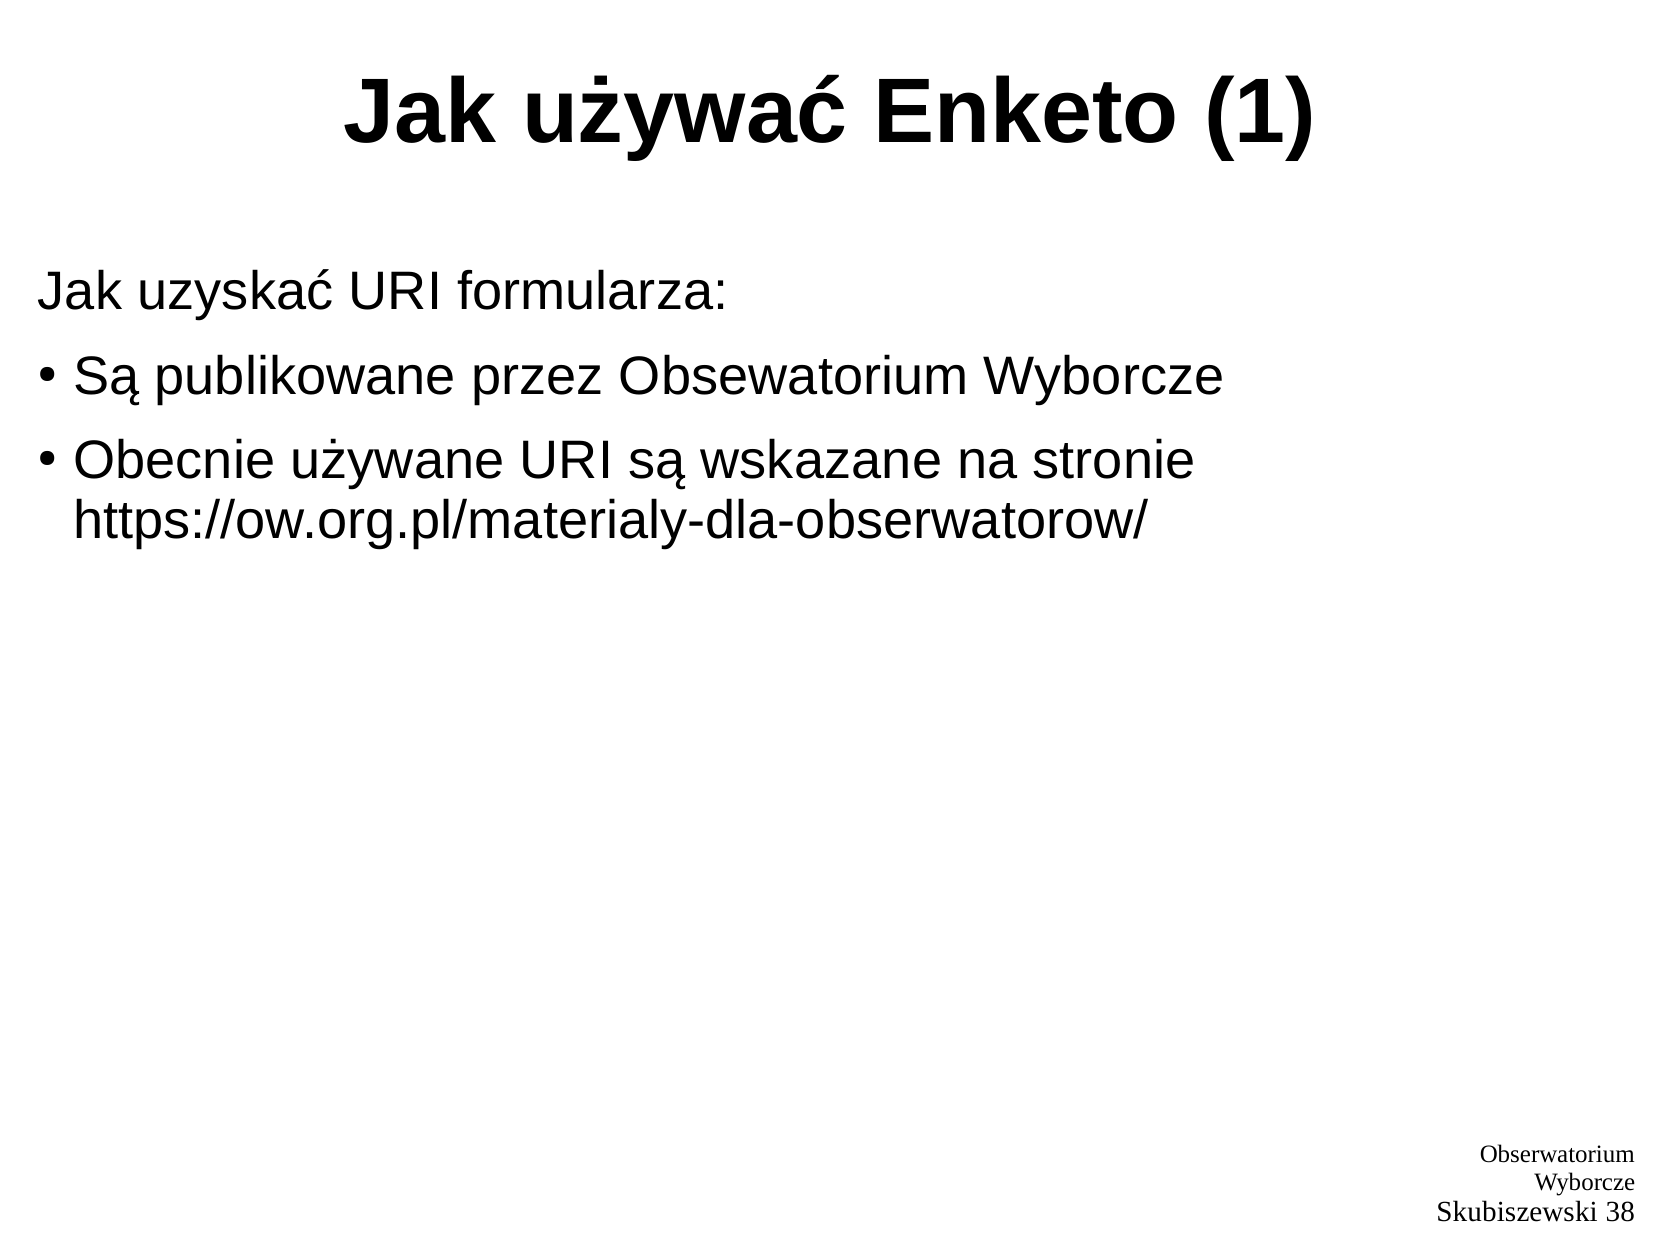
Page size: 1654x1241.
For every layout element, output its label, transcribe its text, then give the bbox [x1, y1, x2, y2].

list Jak uzyskać URI formularza: Są publikowane przez Obsewatorium Wyborcze Obecnie używane URI są wskazane na stronie https://ow.org.pl/materialy-dla-obserwatorow/ [37, 260, 1591, 1146]
title Jak używać Enketo (1) [86, 60, 1575, 196]
